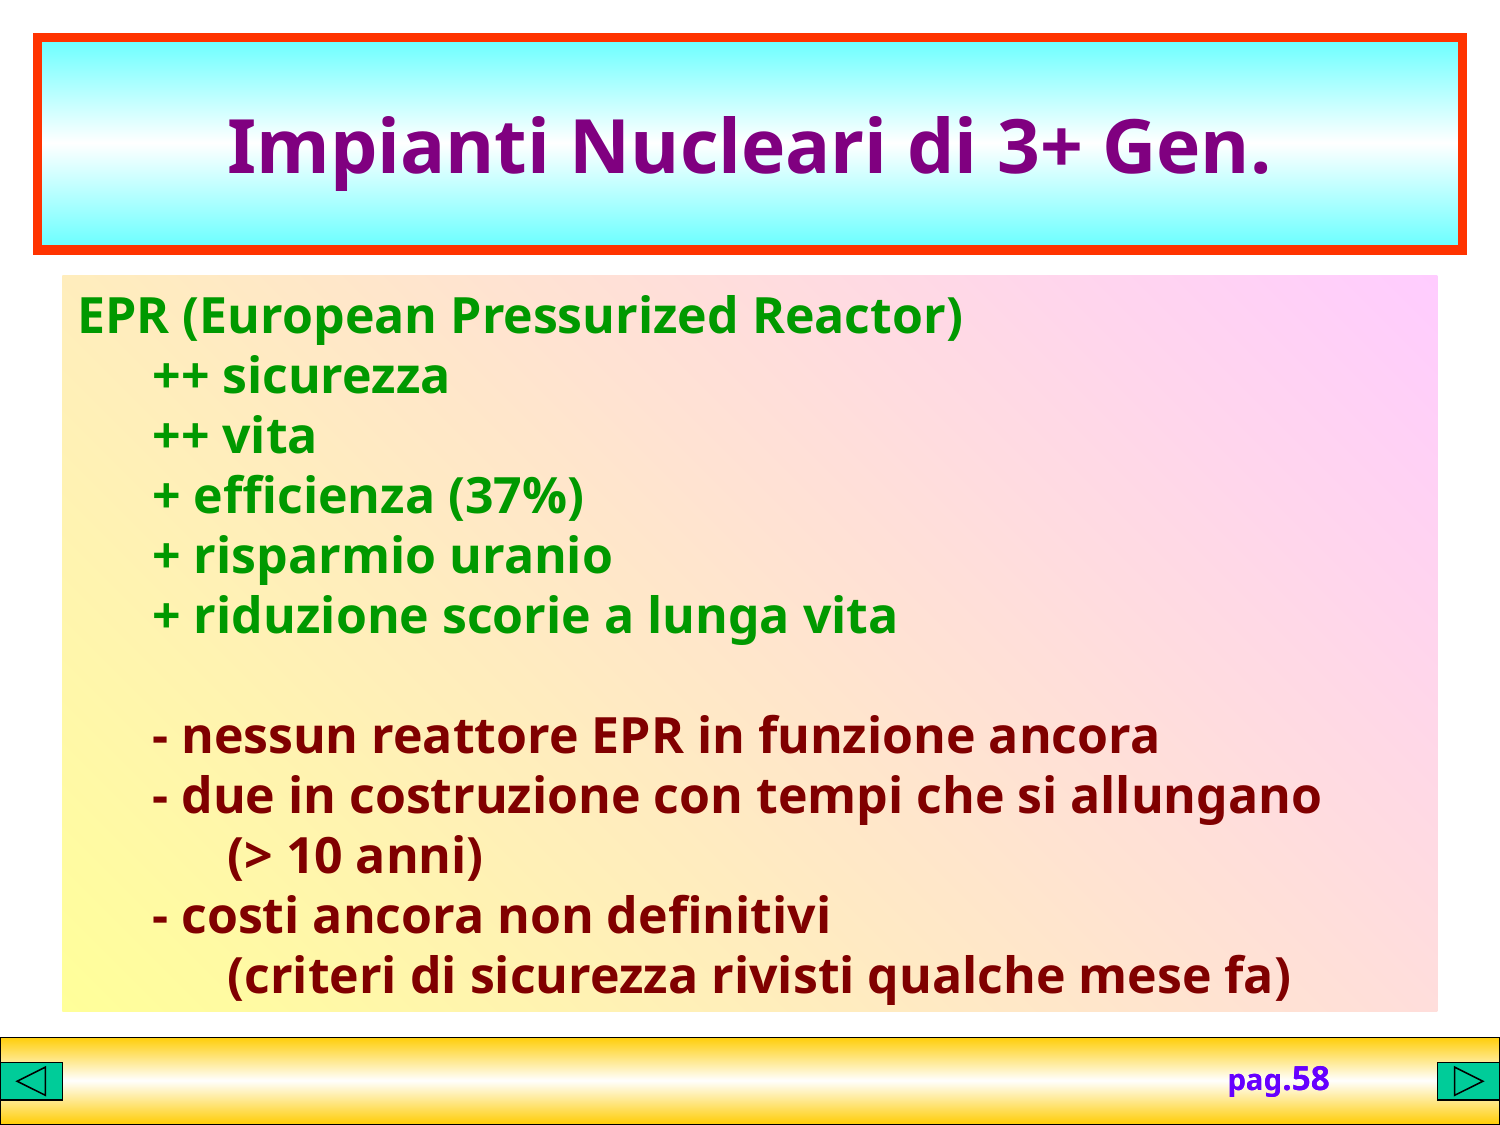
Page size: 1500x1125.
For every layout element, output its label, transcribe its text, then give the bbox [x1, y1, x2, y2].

title Impianti Nucleari di 3+ Gen. [37, 37, 1463, 250]
text_box pag.<number> [1212, 1049, 1413, 1125]
text_box EPR (European Pressurized Reactor) ++ sicurezza ++ vita + efficienza (37%) + risparmio uranio + riduzione scorie a lunga vita - nessun reattore EPR in funzione ancora - due in costruzione con tempi che si allungano (> 10 anni) - costi ancora non definitivi (criteri di sicurezza rivisti qualche mese fa) [62, 275, 1438, 1012]
